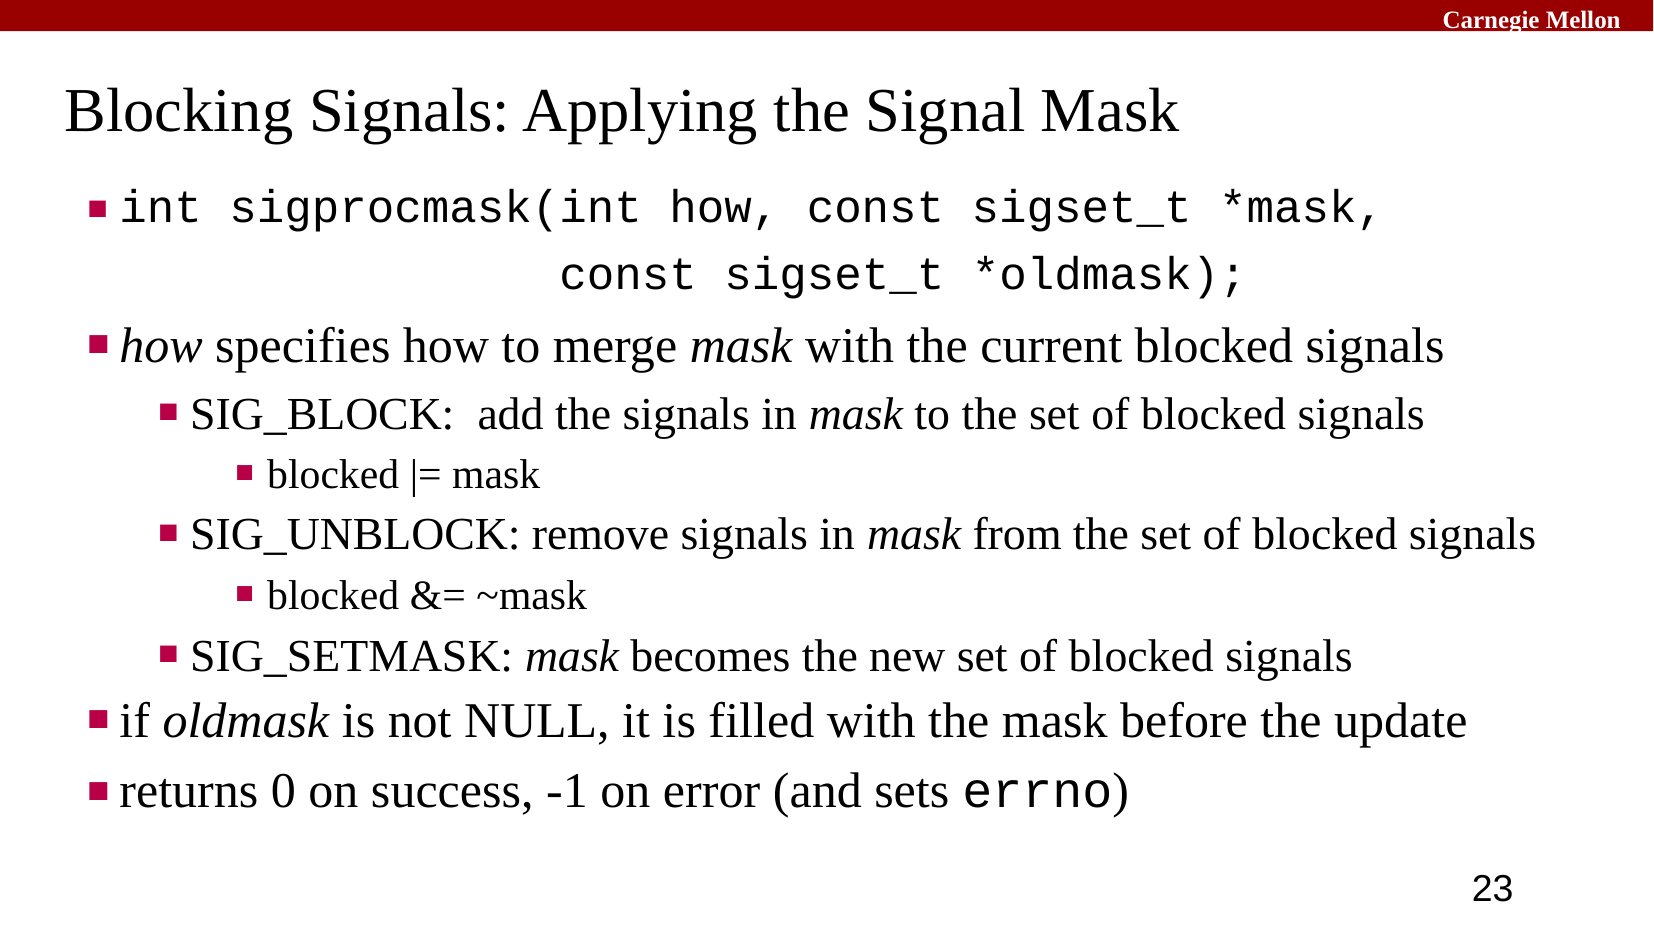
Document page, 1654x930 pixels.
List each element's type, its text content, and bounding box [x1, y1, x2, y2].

list int sigprocmask(int how, const sigset_t *mask, const sigset_t *oldmask); how specifies how to merge mask with the current blocked signals SIG_BLOCK: add the signals in mask to the set of blocked signals blocked |= mask SIG_UNBLOCK: remove signals in mask from the set of blocked signals blocked &= ~mask SIG_SETMASK: mask becomes the new set of blocked signals if oldmask is not NULL, it is filled with the mask before the update returns 0 on success, -1 on error (and sets errno) [71, 184, 1576, 859]
title Blocking Signals: Applying the Signal Mask [64, 58, 1576, 163]
